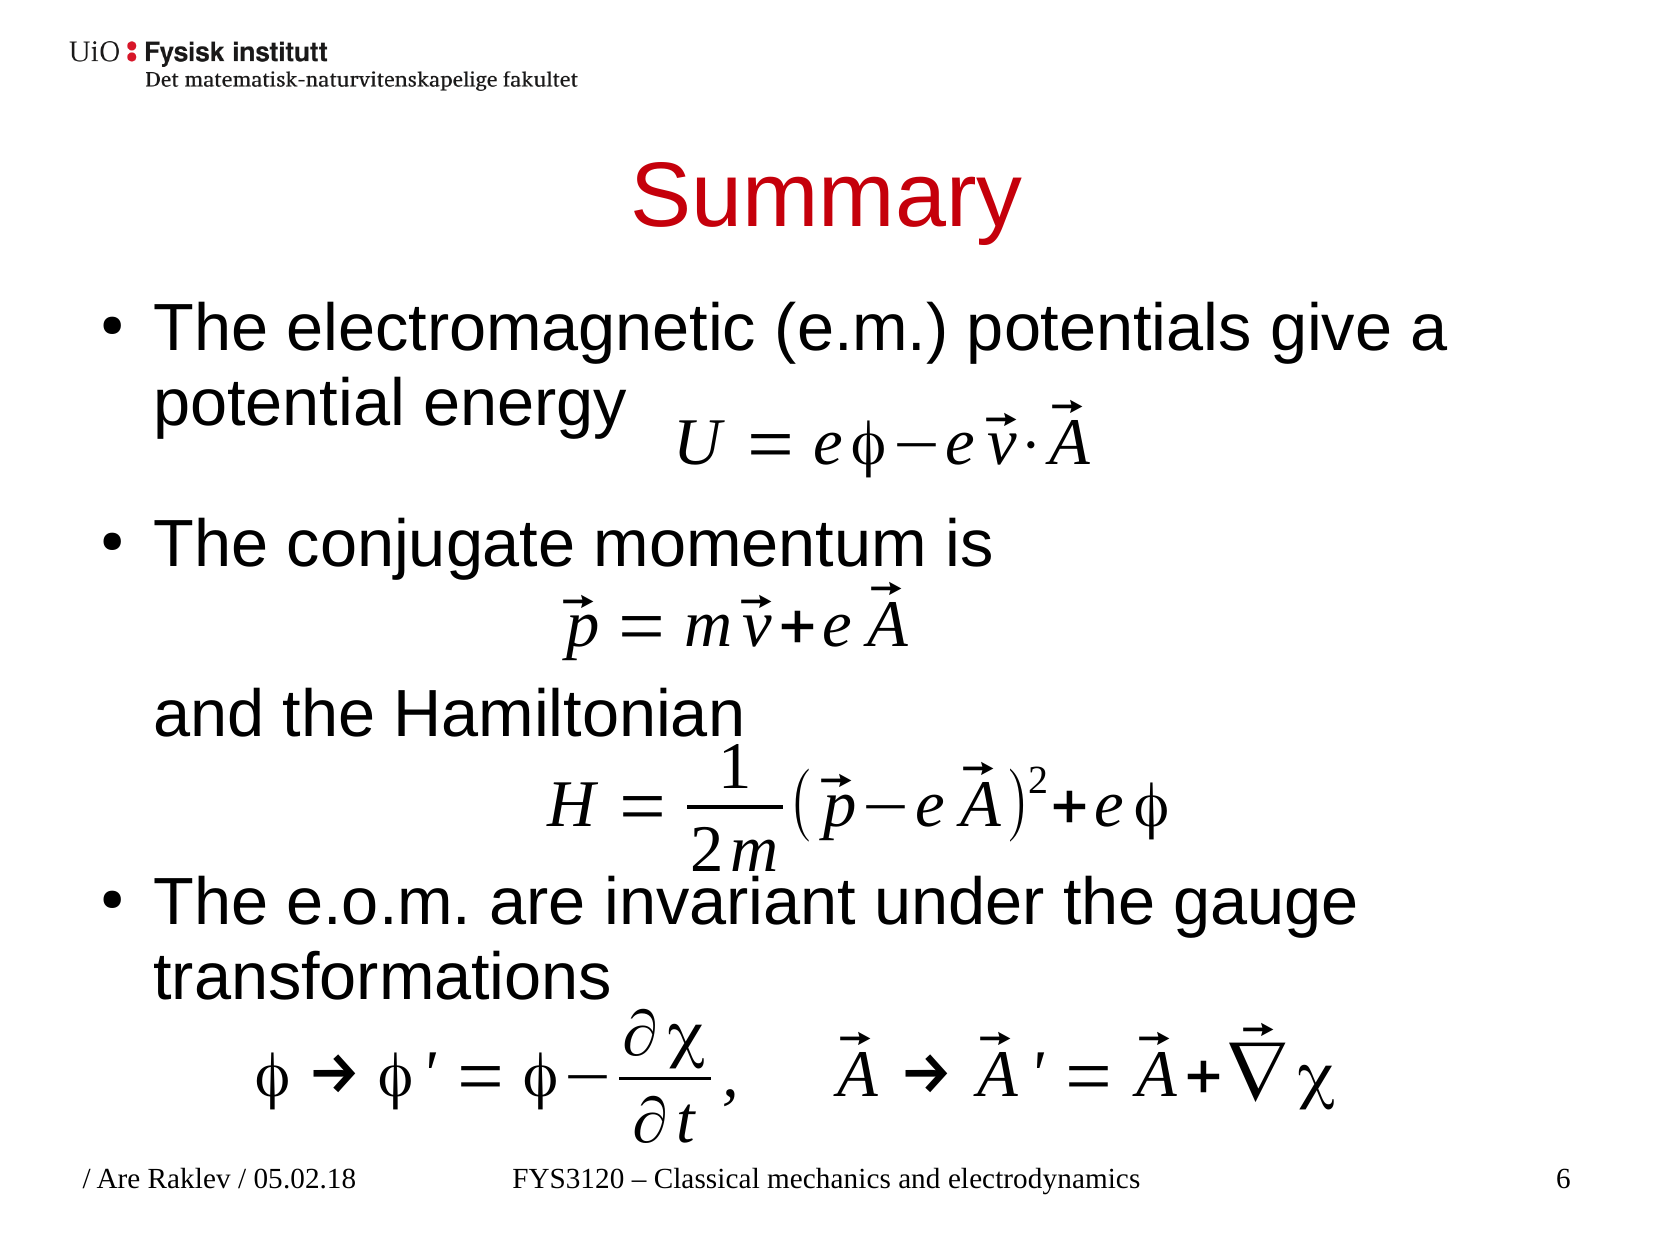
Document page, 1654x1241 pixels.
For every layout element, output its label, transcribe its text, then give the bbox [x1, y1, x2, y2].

chart [248, 1006, 1344, 1157]
picture [68, 37, 581, 93]
title Summary [82, 90, 1571, 290]
chart [536, 728, 1180, 887]
list The electromagnetic (e.m.) potentials give a potential energy The conjugate momentum is and the Hamiltonian The e.o.m. are invariant under the gauge transformations [82, 290, 1571, 1147]
chart [552, 578, 919, 661]
chart [668, 397, 1100, 482]
